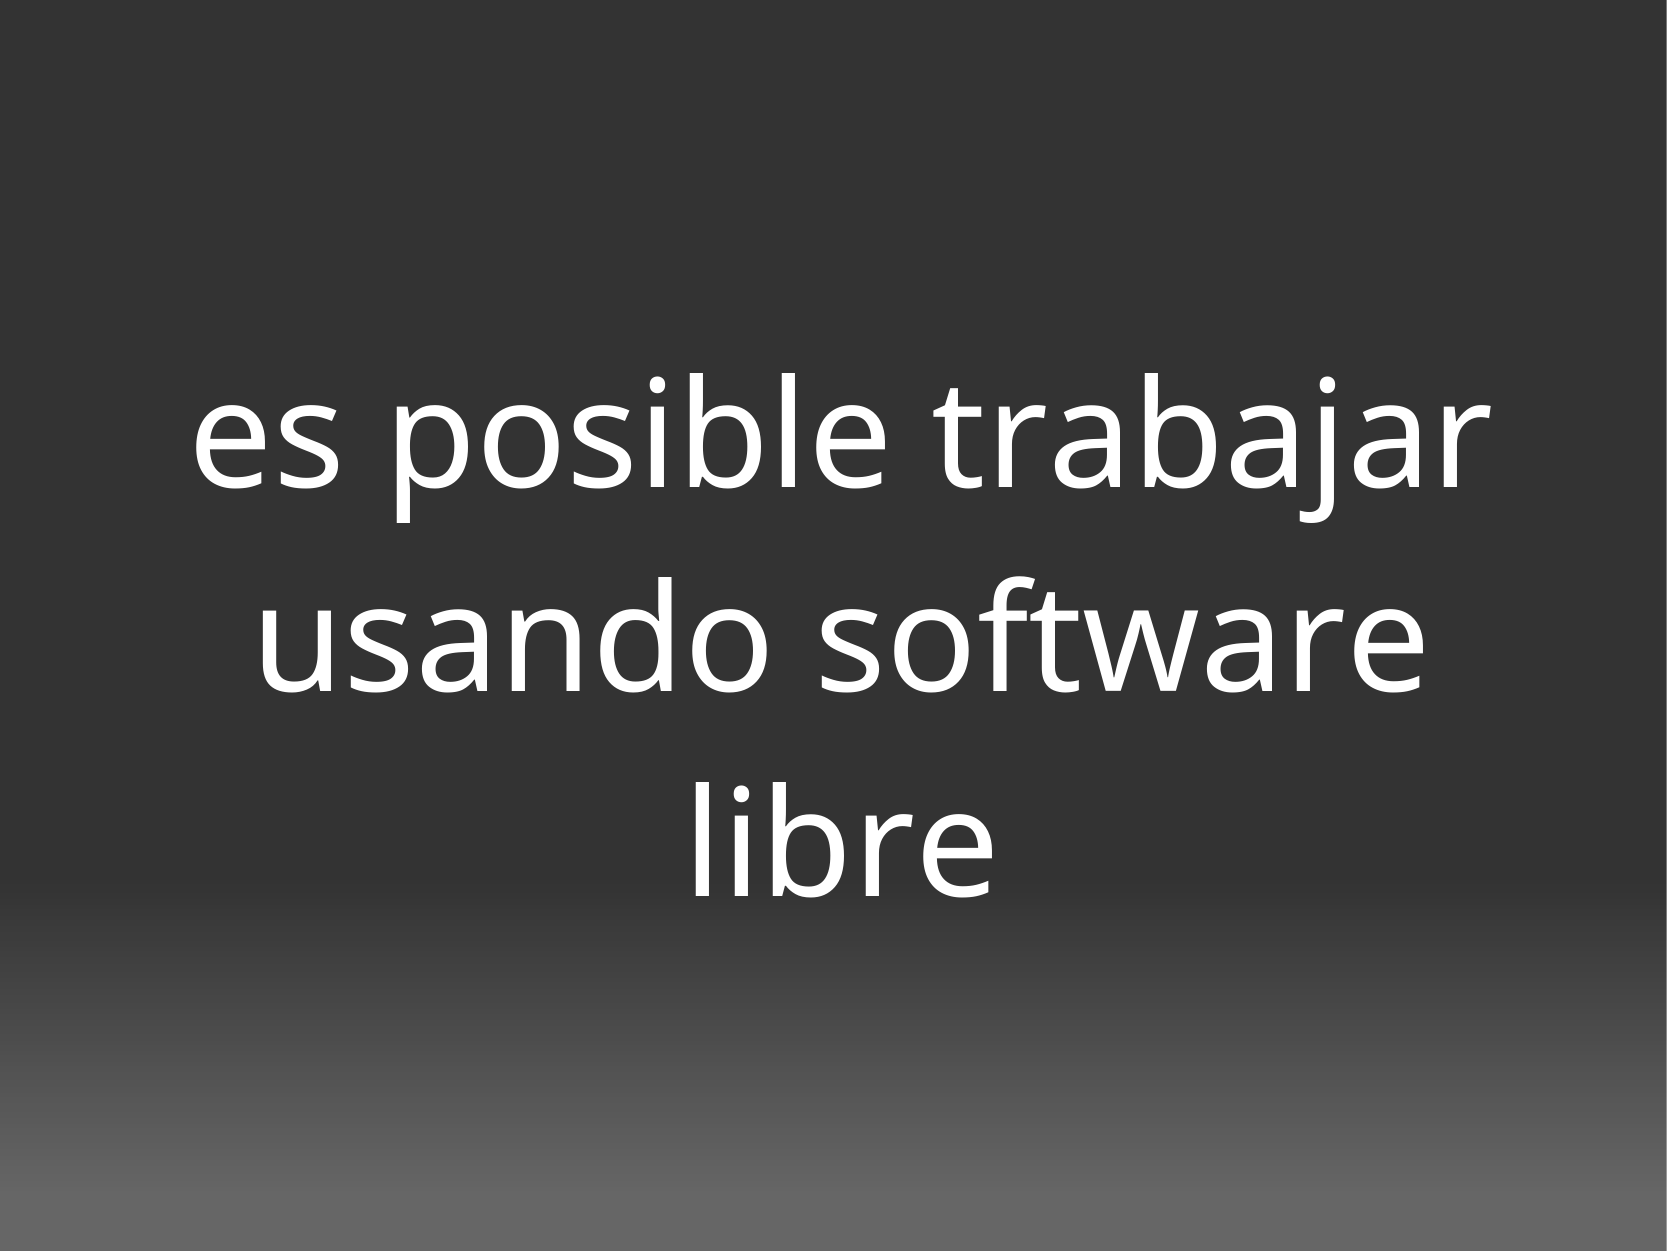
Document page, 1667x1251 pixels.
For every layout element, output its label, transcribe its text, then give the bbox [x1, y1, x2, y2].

picture [0, 0, 1667, 1251]
title es posible trabajar usando software libre [88, 452, 1595, 815]
